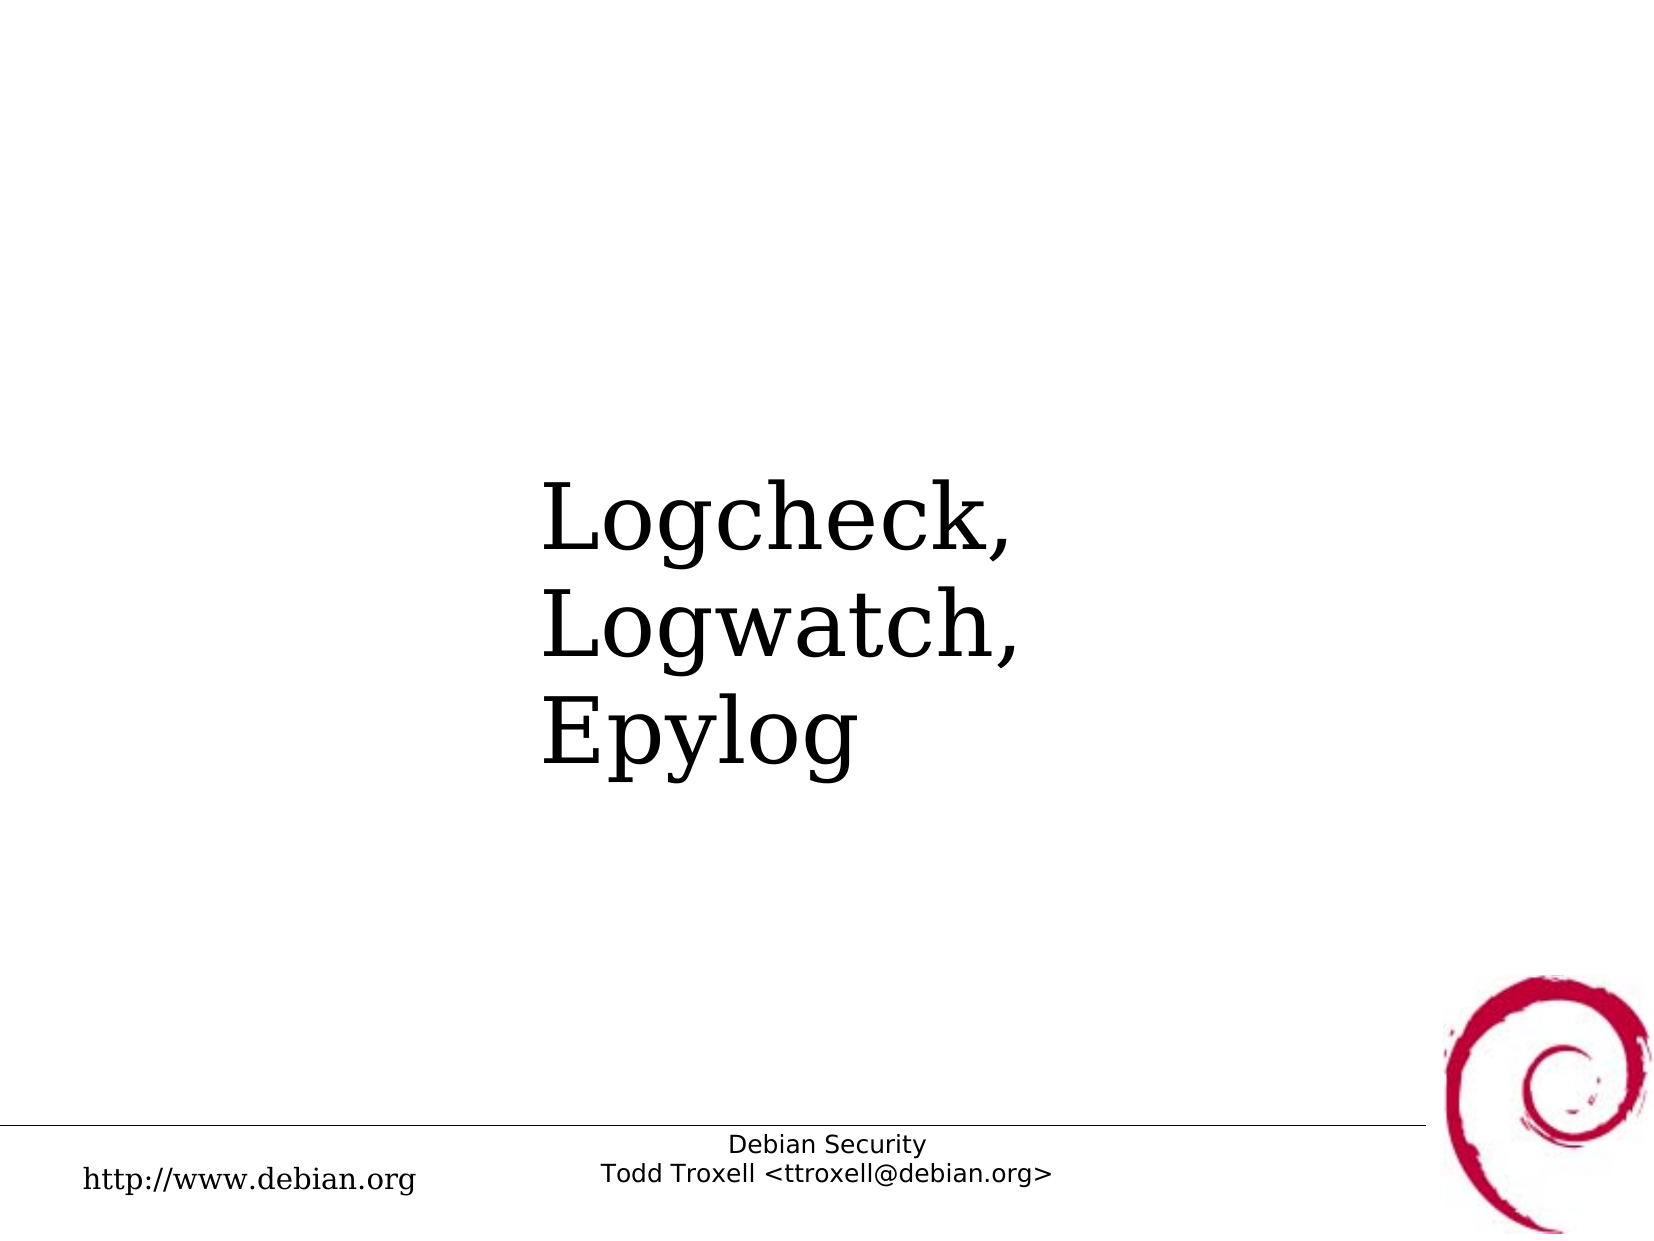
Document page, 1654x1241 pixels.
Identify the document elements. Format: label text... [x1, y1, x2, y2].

picture [1443, 975, 1654, 1234]
text_box Logcheck, Logwatch, Epylog [525, 457, 1238, 793]
